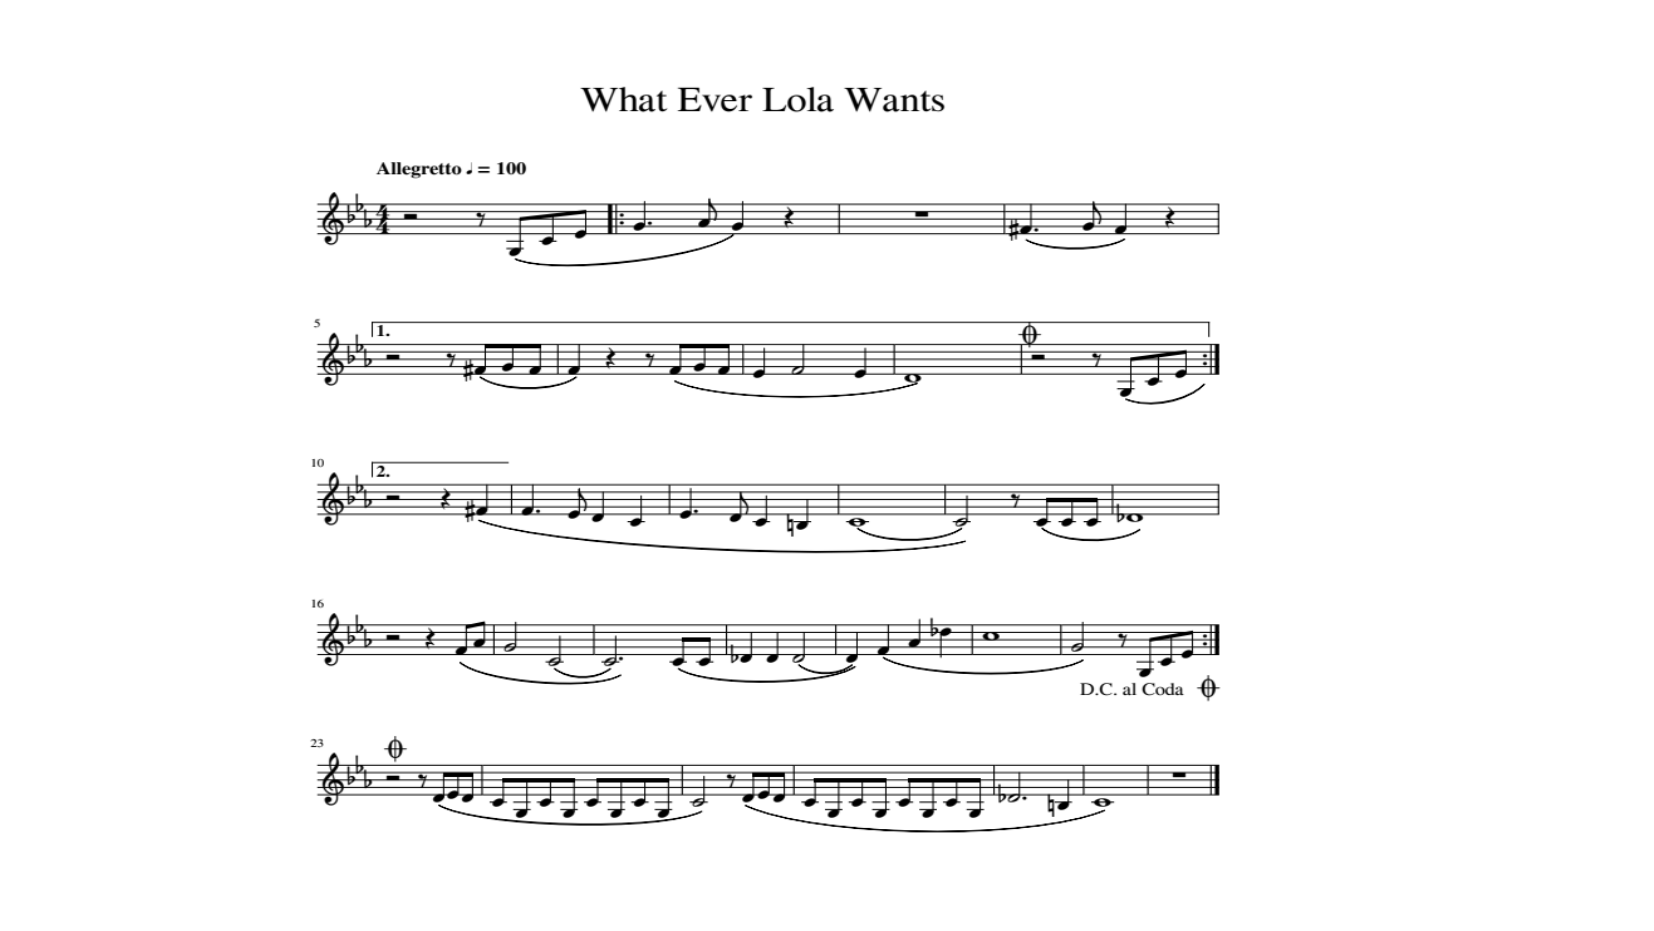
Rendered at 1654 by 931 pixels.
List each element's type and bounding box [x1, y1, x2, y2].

picture [270, 37, 1266, 931]
